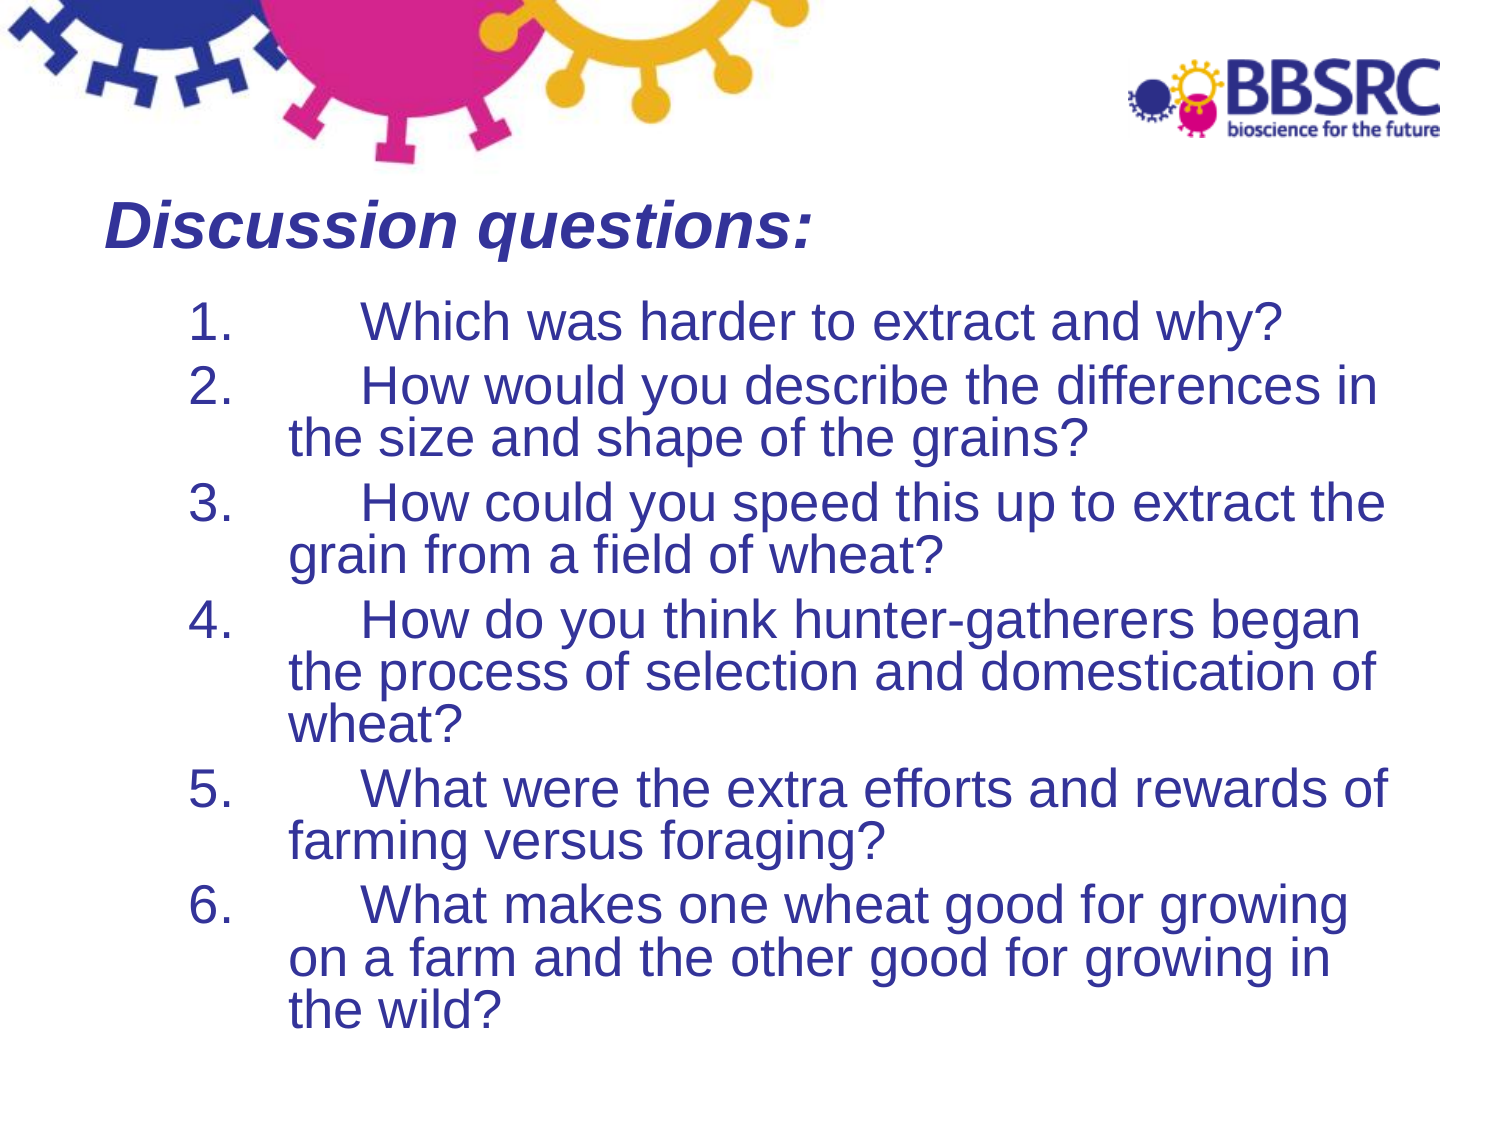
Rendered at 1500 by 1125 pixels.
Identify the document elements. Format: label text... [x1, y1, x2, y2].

title Discussion questions: [75, 174, 845, 290]
list 1. Which was harder to extract and why? 2. How would you describe the differences in the size and shape of the grains? 3. How could you speed this up to extract the grain from a field of wheat? 4. How do you think hunter-gatherers began the process of selection and domestication of wheat? 5. What were the extra efforts and rewards of farming versus foraging? 6. What makes one wheat good for growing on a farm and the other good for growing in the wild? [75, 290, 1426, 1047]
